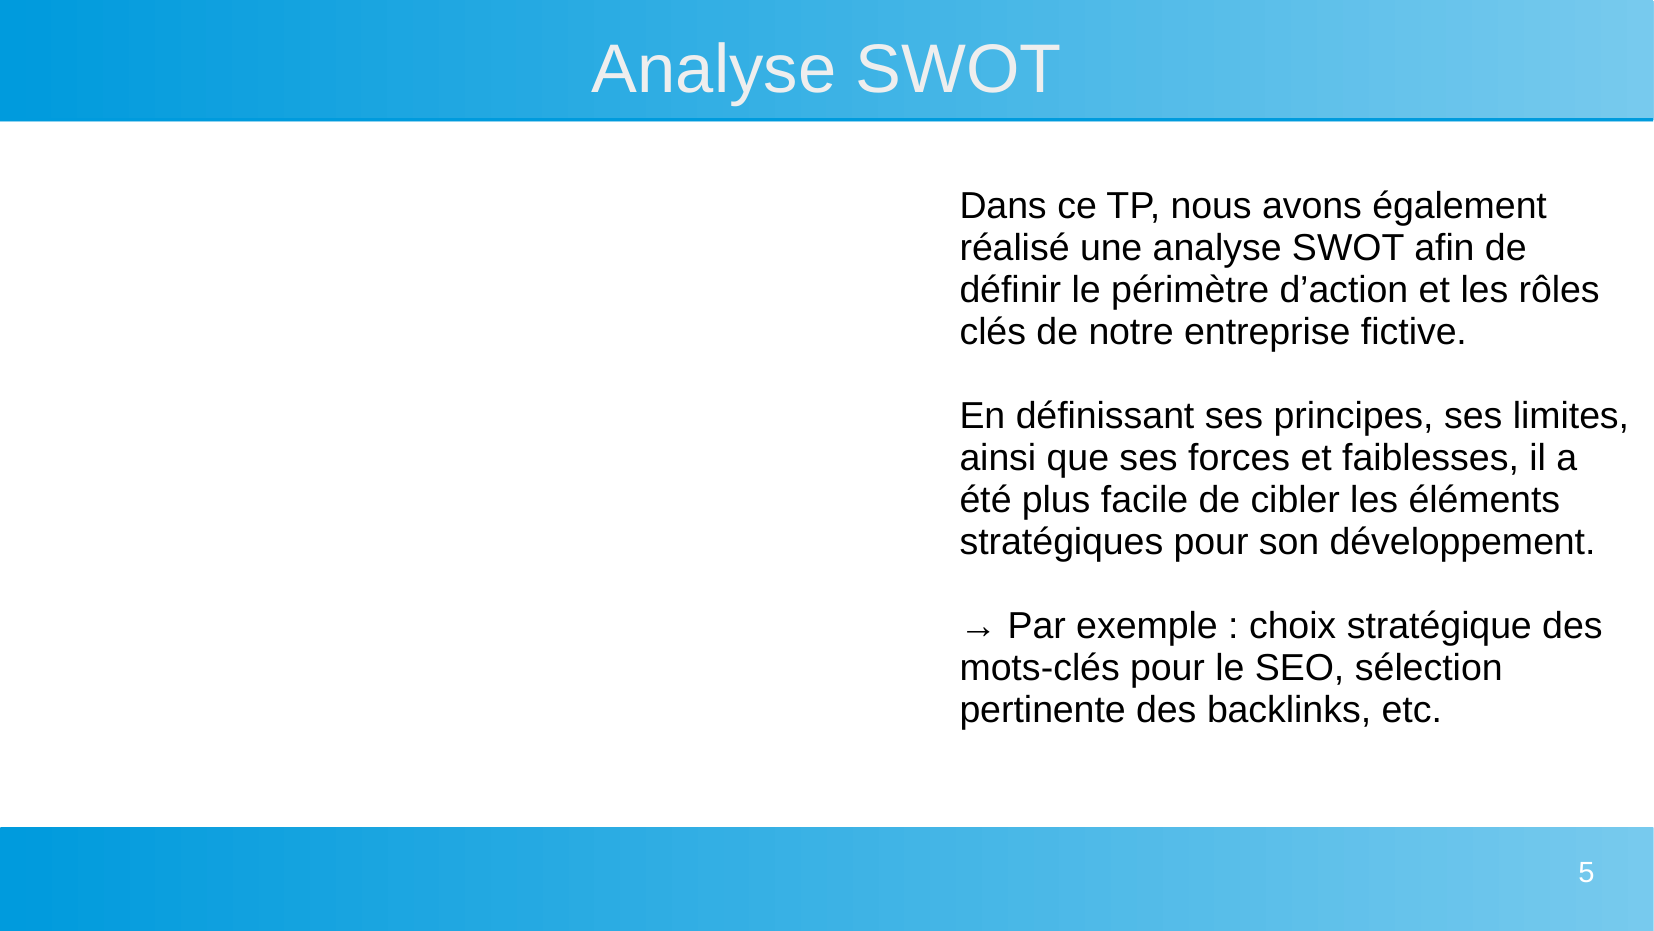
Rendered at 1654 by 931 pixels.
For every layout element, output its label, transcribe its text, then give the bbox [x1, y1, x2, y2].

text_box Dans ce TP, nous avons également réalisé une analyse SWOT afin de définir le périmètre d’action et les rôles clés de notre entreprise fictive. En définissant ses principes, ses limites, ainsi que ses forces et faiblesses, il a été plus facile de cibler les éléments stratégiques pour son développement. → Par exemple : choix stratégique des mots-clés pour le SEO, sélection pertinente des backlinks, etc. [944, 177, 1654, 822]
title Analyse SWOT [59, 29, 1595, 108]
